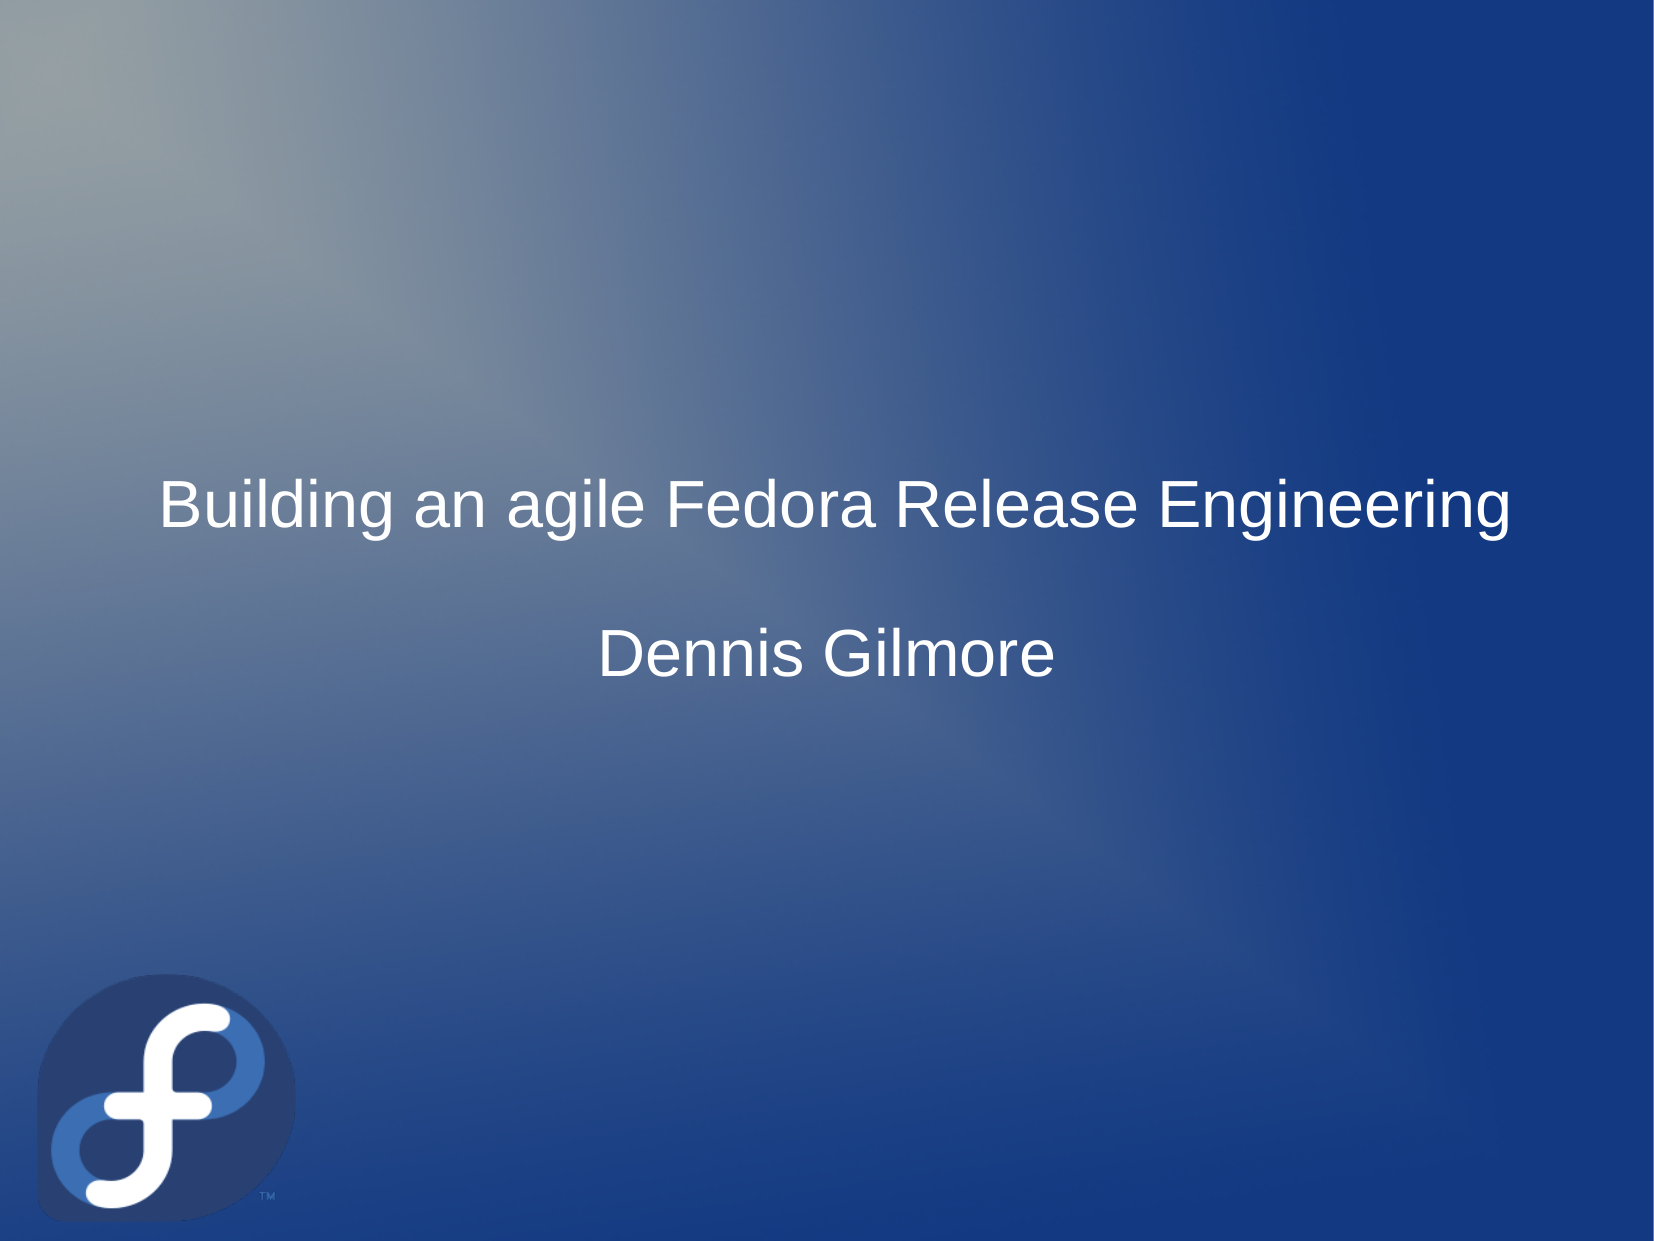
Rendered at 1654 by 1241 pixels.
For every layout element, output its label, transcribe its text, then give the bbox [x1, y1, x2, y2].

subtitle Building an agile Fedora Release Engineering Dennis Gilmore [82, 49, 1571, 1109]
picture [0, 0, 1654, 1241]
